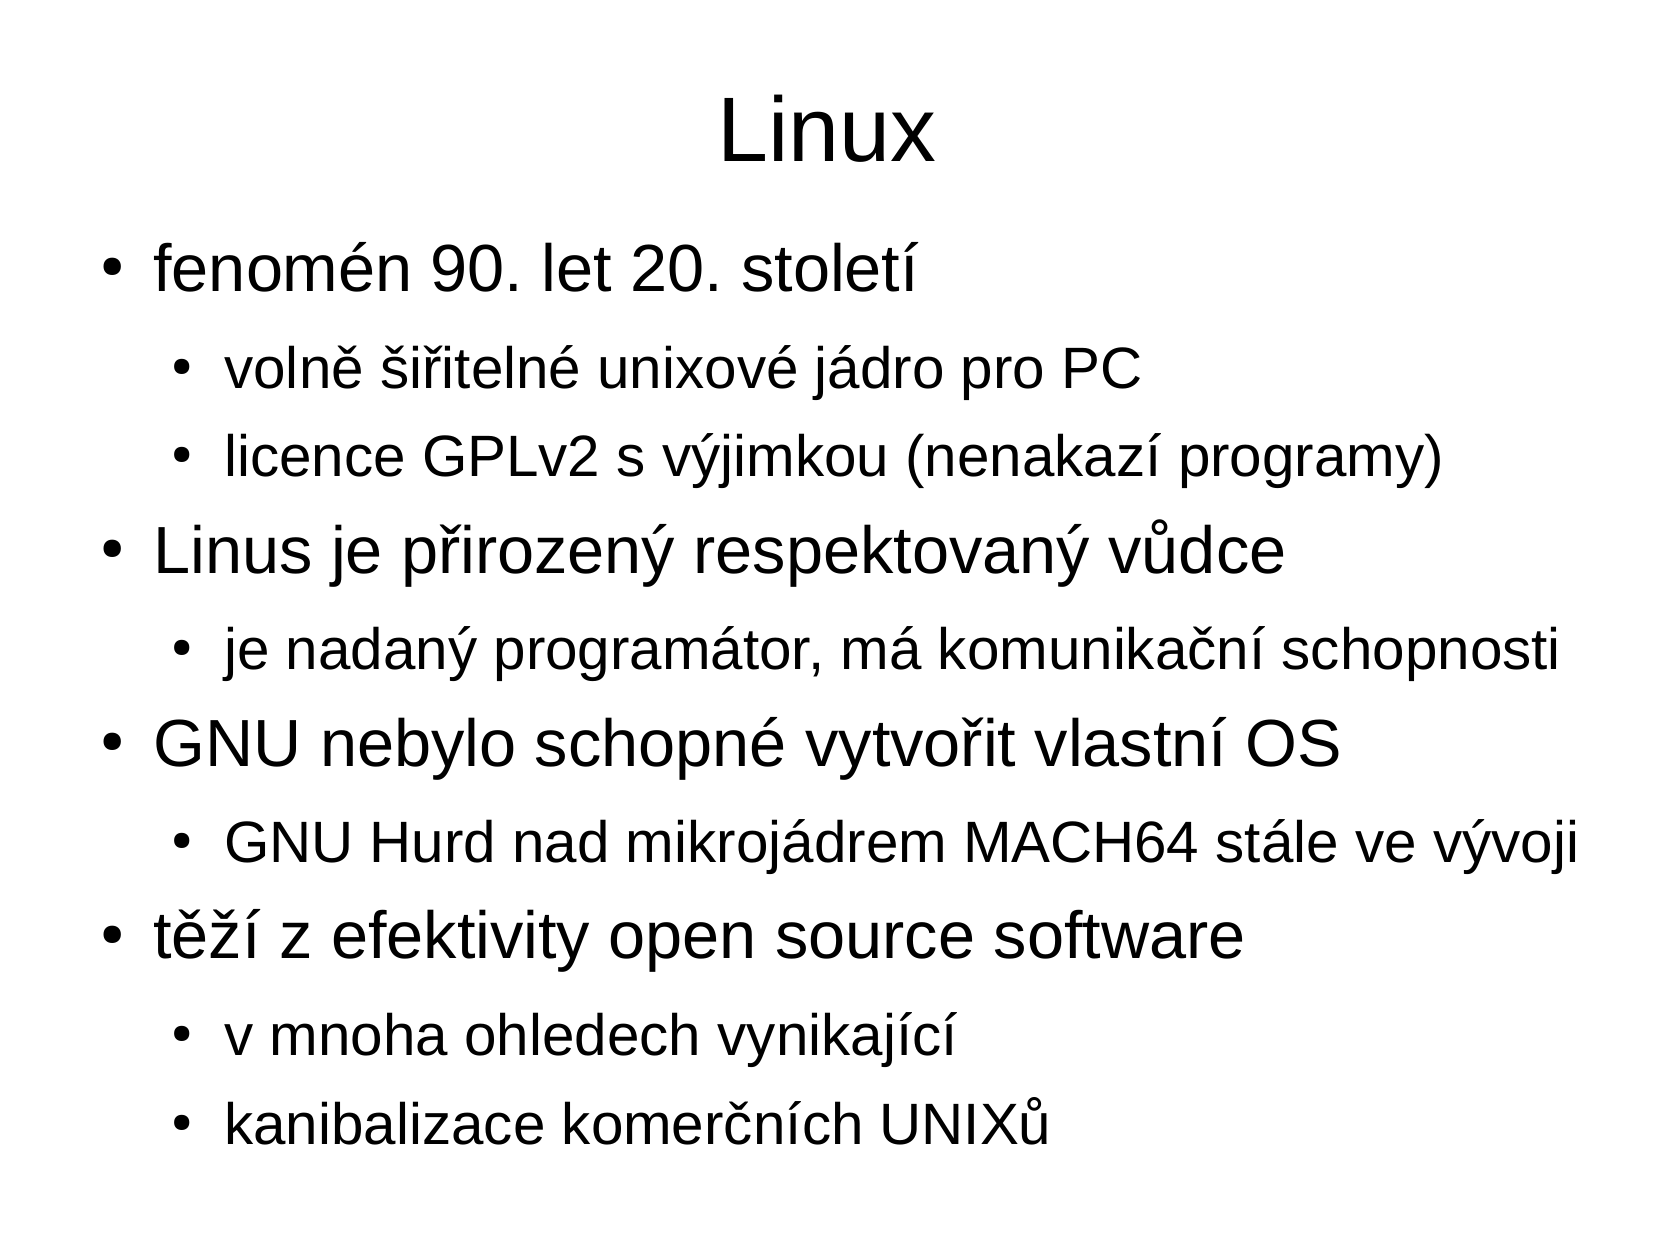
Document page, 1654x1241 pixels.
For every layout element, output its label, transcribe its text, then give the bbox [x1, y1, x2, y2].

title Linux [82, 33, 1571, 226]
list fenomén 90. let 20. století volně šiřitelné unixové jádro pro PC licence GPLv2 s výjimkou (nenakazí programy) Linus je přirozený respektovaný vůdce je nadaný programátor, má komunikační schopnosti GNU nebylo schopné vytvořit vlastní OS GNU Hurd nad mikrojádrem MACH64 stále ve vývoji těží z efektivity open source software v mnoha ohledech vynikající kanibalizace komerčních UNIXů [82, 231, 1625, 1156]
